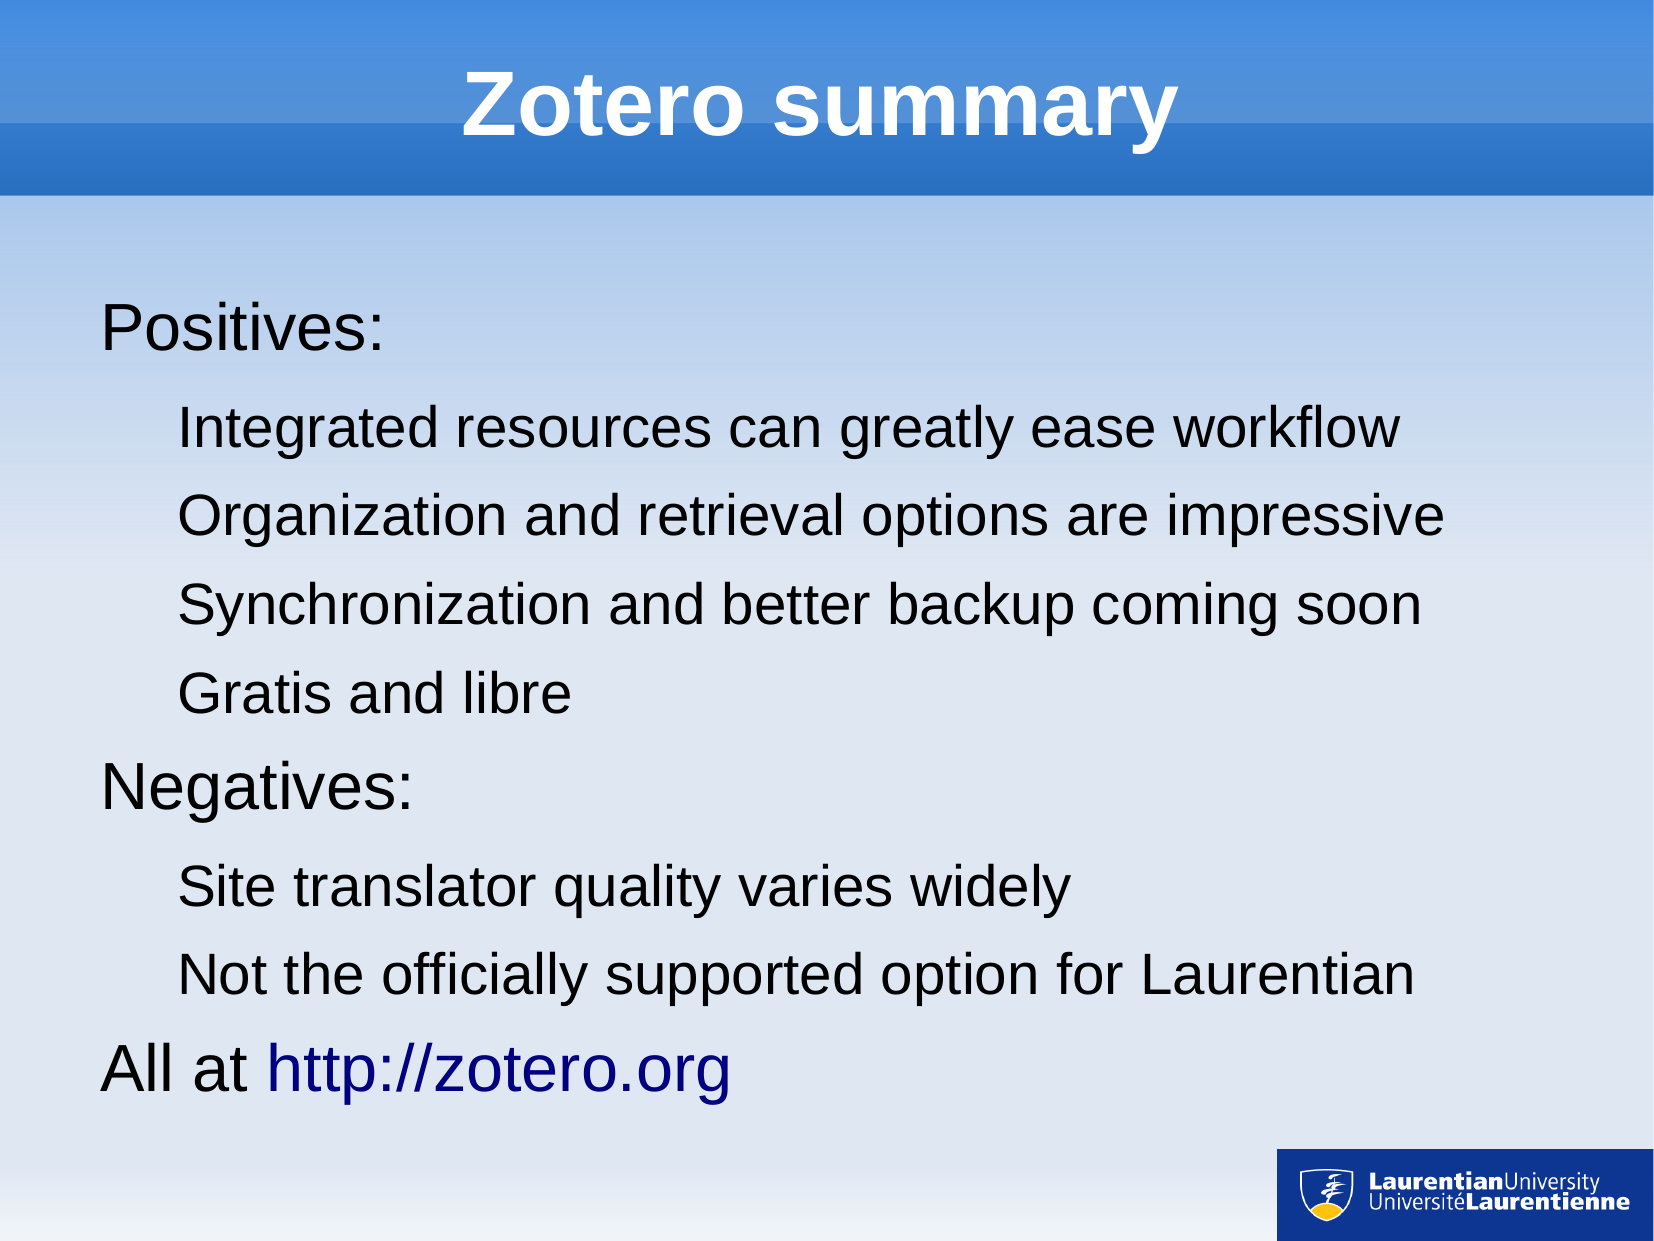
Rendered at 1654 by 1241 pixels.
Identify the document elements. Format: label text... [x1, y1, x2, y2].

title Zotero summary [76, 7, 1565, 200]
picture [0, 0, 1654, 1241]
list Positives: Integrated resources can greatly ease workflow Organization and retrieval options are impressive Synchronization and better backup coming soon Gratis and libre Negatives: Site translator quality varies widely Not the officially supported option for Laurentian All at http://zotero.org [82, 290, 1571, 1176]
